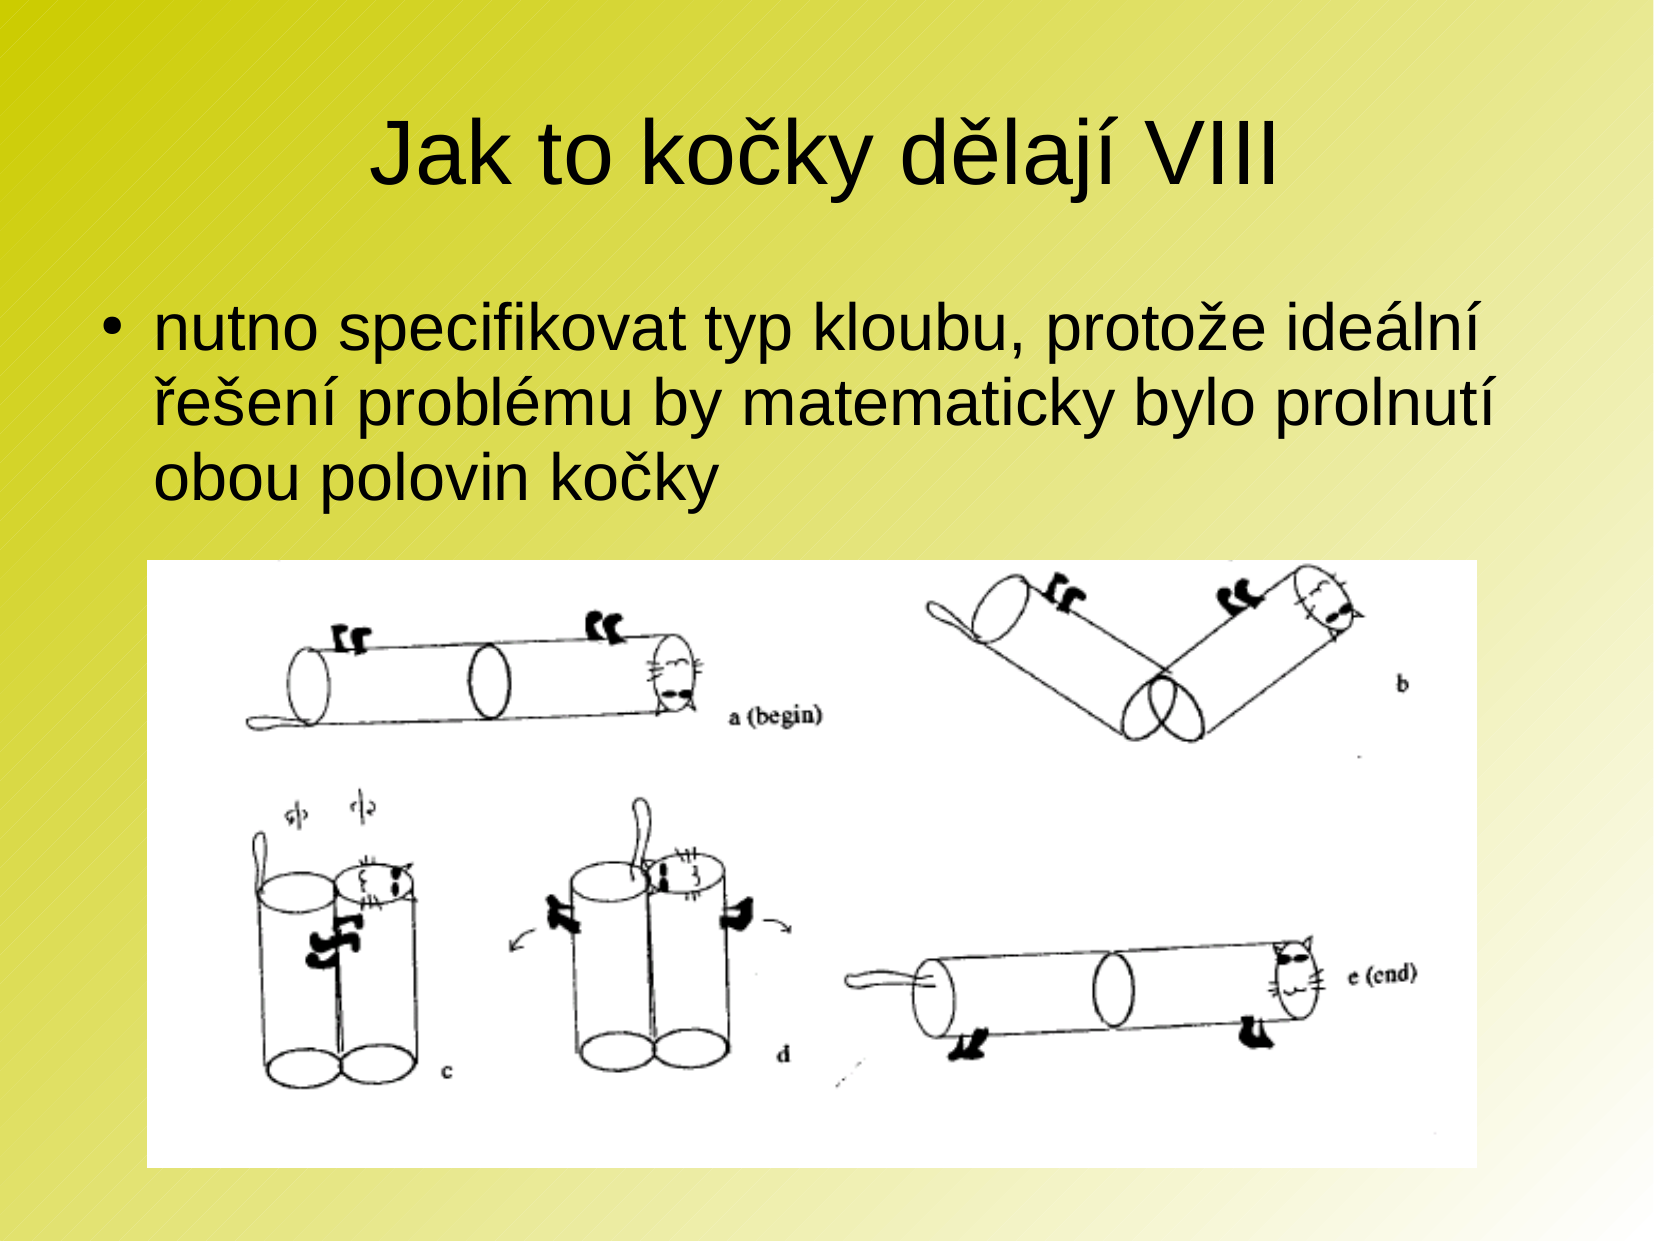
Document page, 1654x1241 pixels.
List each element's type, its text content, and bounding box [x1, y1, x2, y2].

list nutno specifikovat typ kloubu, protože ideální řešení problému by matematicky bylo prolnutí obou polovin kočky [82, 290, 1565, 532]
picture [147, 560, 1477, 1169]
title Jak to kočky dělají VIII [82, 49, 1571, 257]
